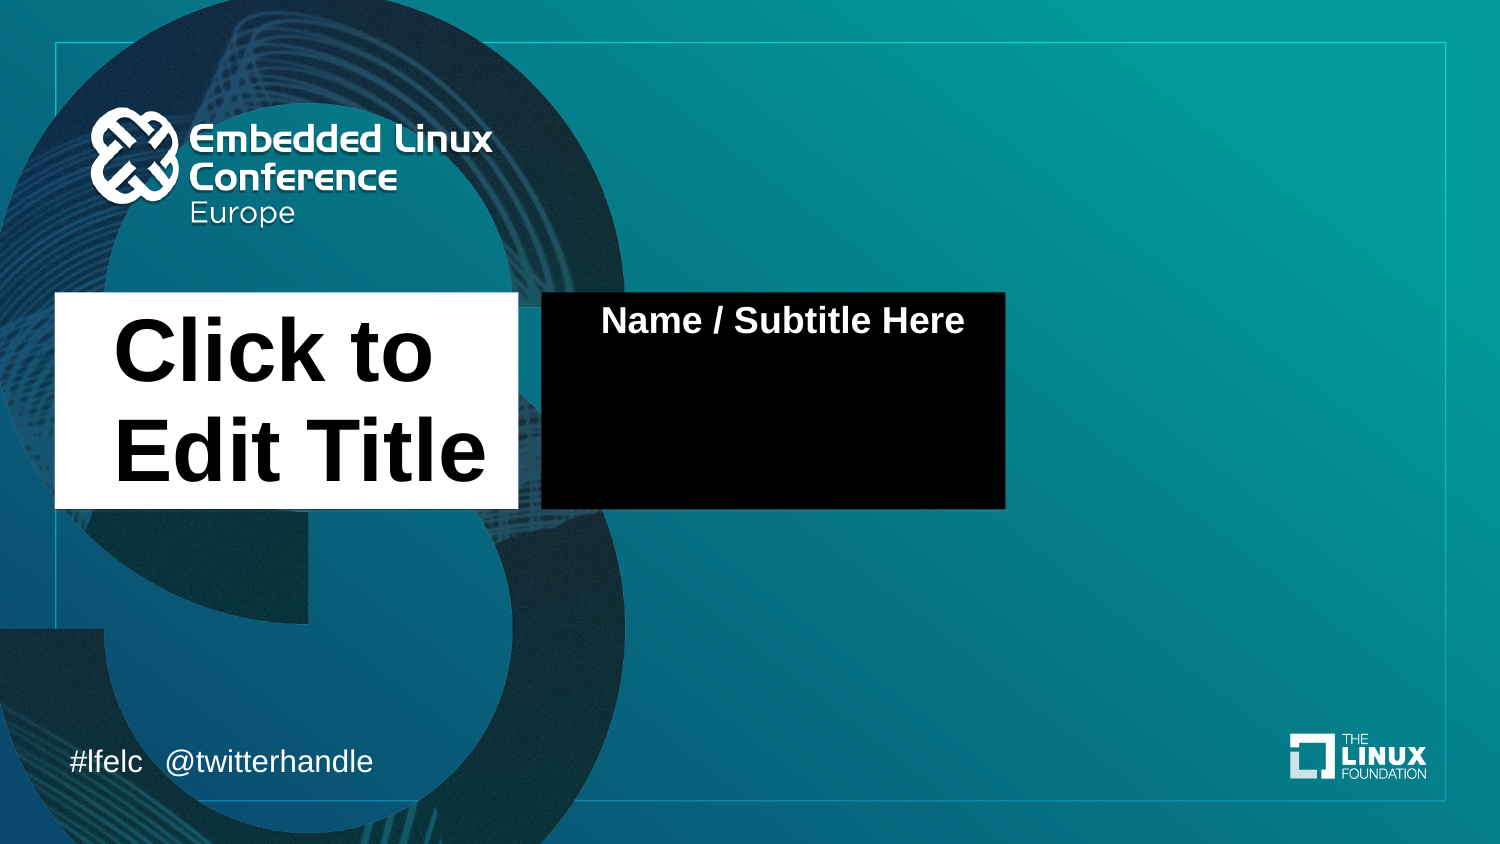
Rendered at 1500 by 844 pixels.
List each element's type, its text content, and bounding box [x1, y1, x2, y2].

text_box @twitterhandle [149, 733, 406, 791]
list Name / Subtitle Here [54, 523, 552, 590]
text_box #lfelc [54, 733, 149, 791]
list Click to Edit Title [54, 292, 541, 509]
